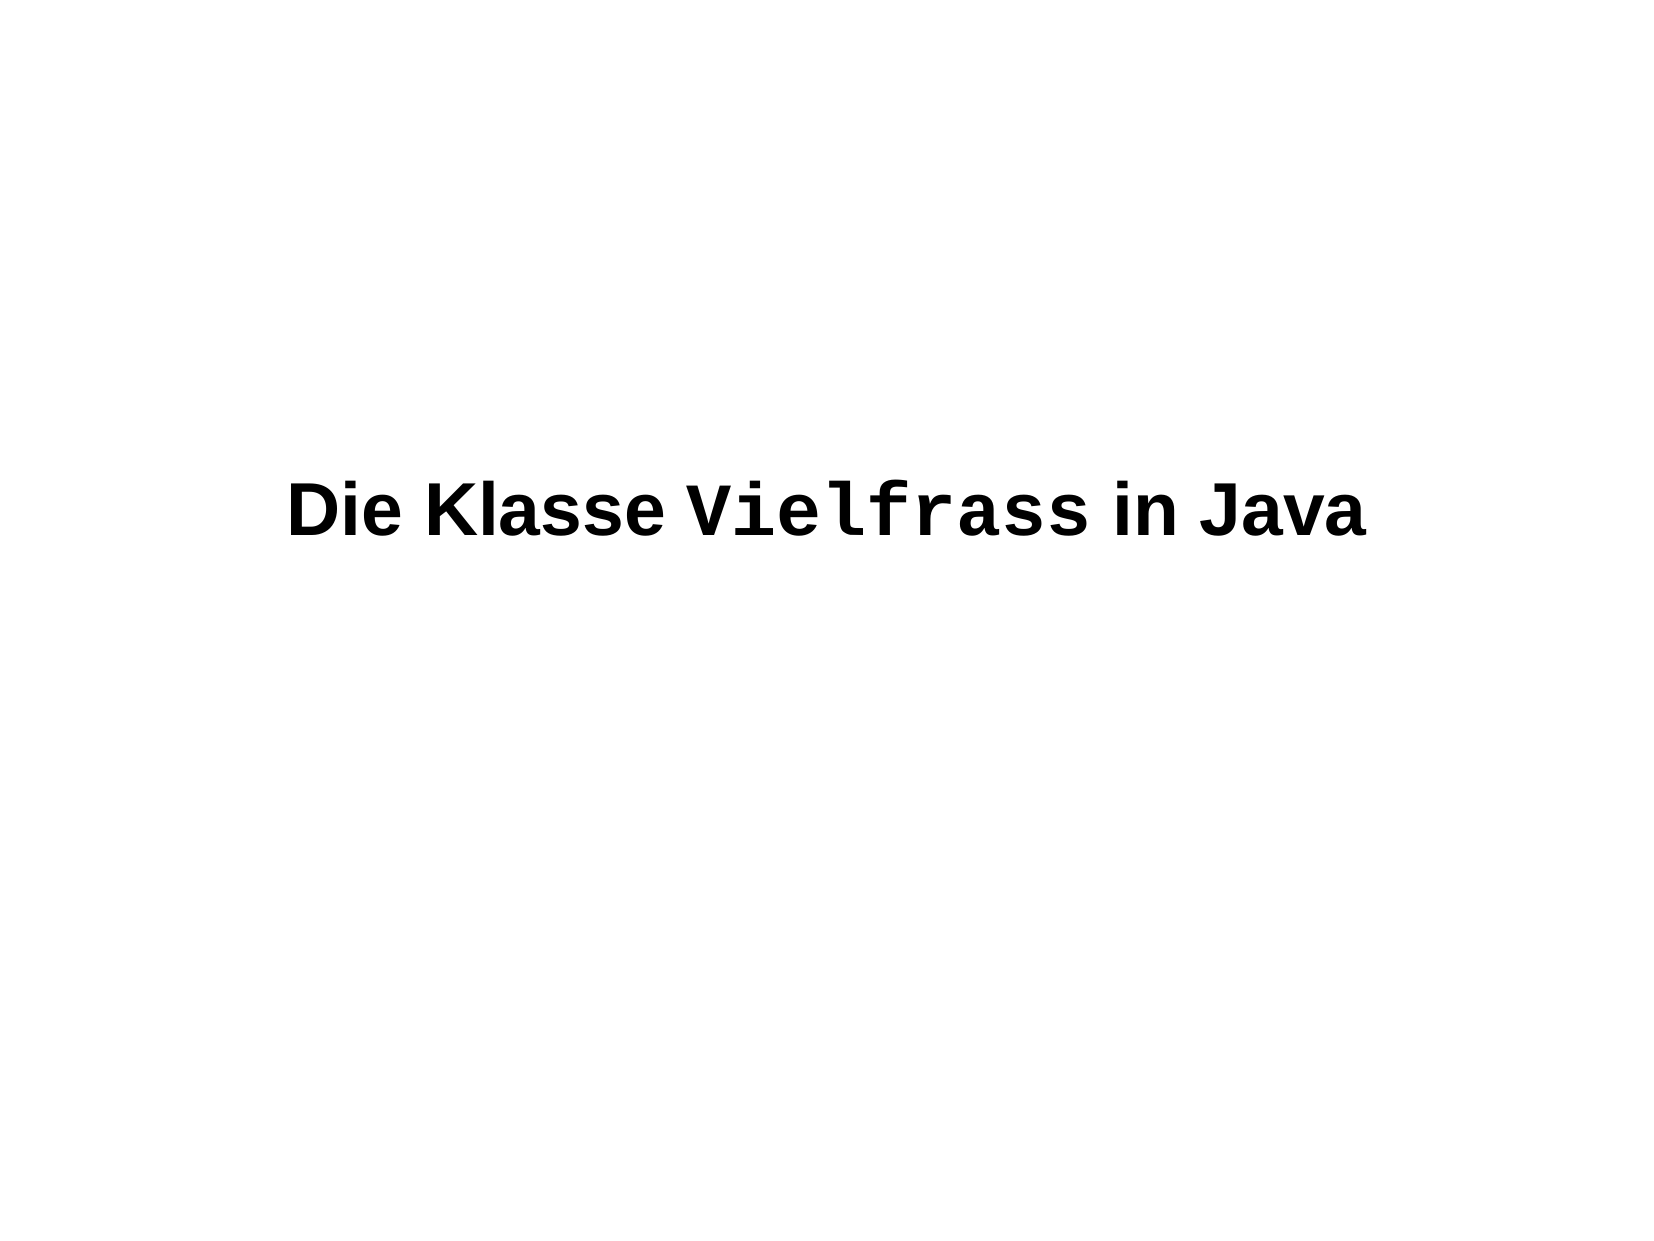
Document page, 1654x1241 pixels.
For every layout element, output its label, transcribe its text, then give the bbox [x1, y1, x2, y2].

title Die Klasse Vielfrass in Java [82, 417, 1571, 610]
